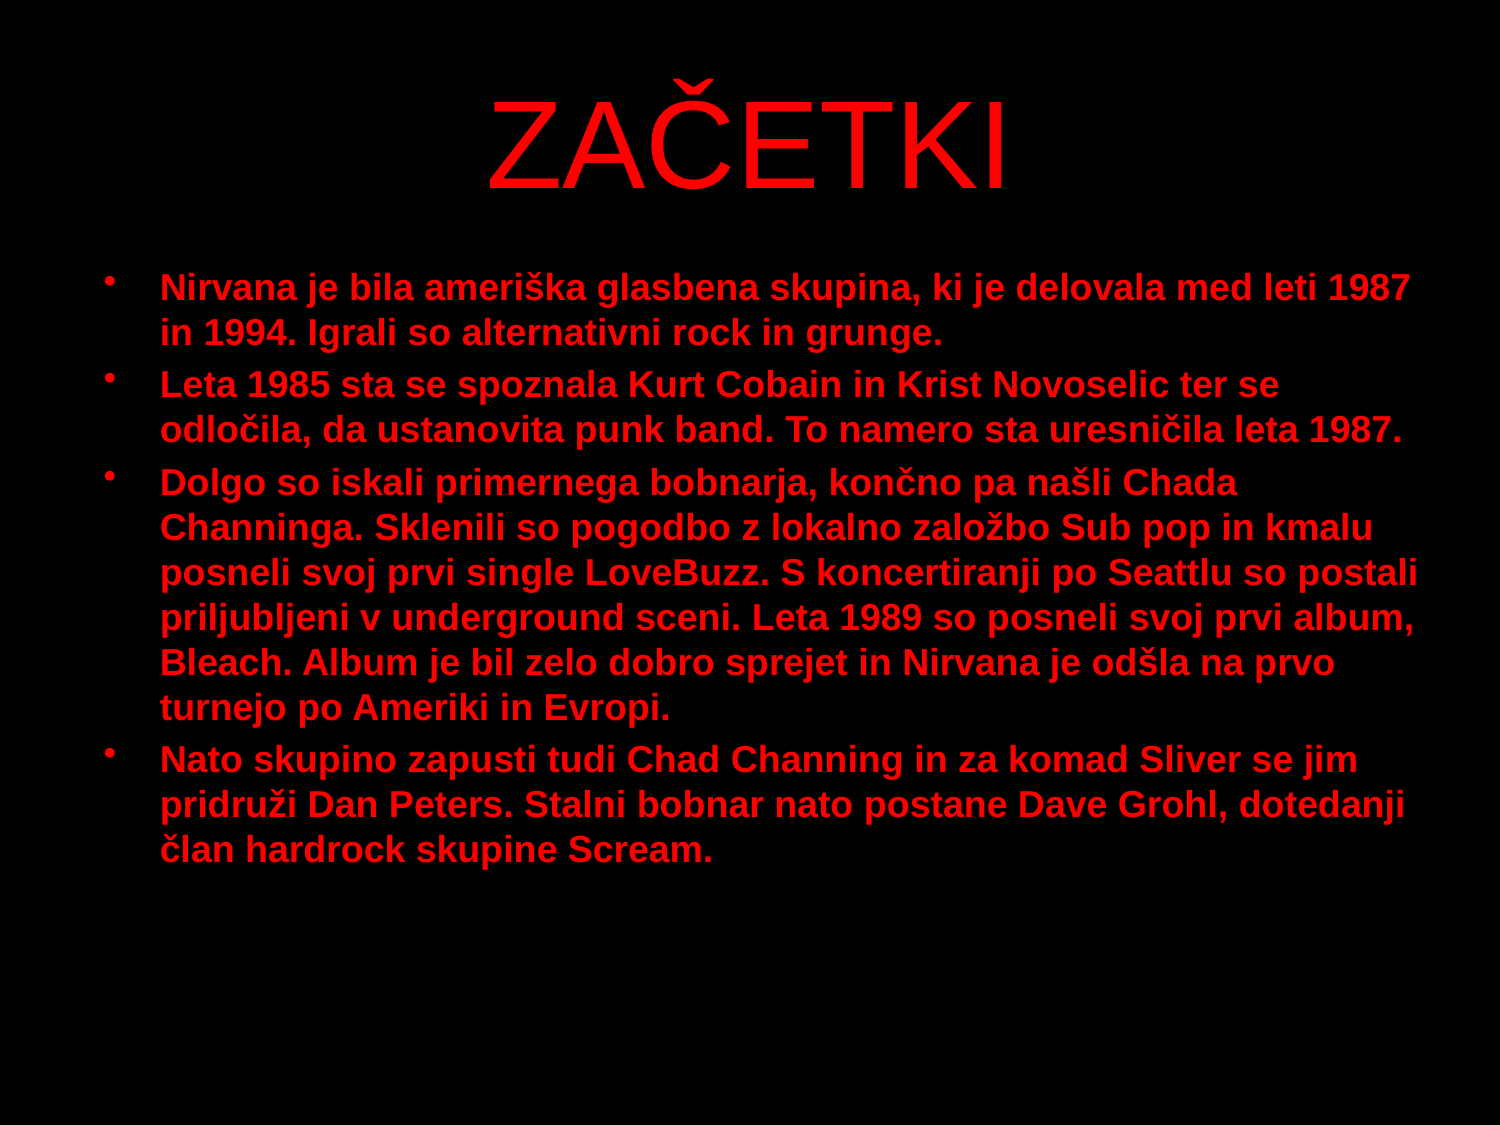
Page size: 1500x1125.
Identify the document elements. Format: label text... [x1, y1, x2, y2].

title ZAČETKI [75, 45, 1425, 233]
list Nirvana je bila ameriška glasbena skupina, ki je delovala med leti 1987 in 1994. Igrali so alternativni rock in grunge. Leta 1985 sta se spoznala Kurt Cobain in Krist Novoselic ter se odločila, da ustanovita punk band. To namero sta uresničila leta 1987. Dolgo so iskali primernega bobnarja, končno pa našli Chada Channinga. Sklenili so pogodbo z lokalno založbo Sub pop in kmalu posneli svoj prvi single LoveBuzz. S koncertiranji po Seattlu so postali priljubljeni v underground sceni. Leta 1989 so posneli svoj prvi album, Bleach. Album je bil zelo dobro sprejet in Nirvana je odšla na prvo turnejo po Ameriki in Evropi. Nato skupino zapusti tudi Chad Channing in za komad Sliver se jim pridruži Dan Peters. Stalni bobnar nato postane Dave Grohl, dotedanji član hardrock skupine Scream. [88, 255, 1439, 998]
